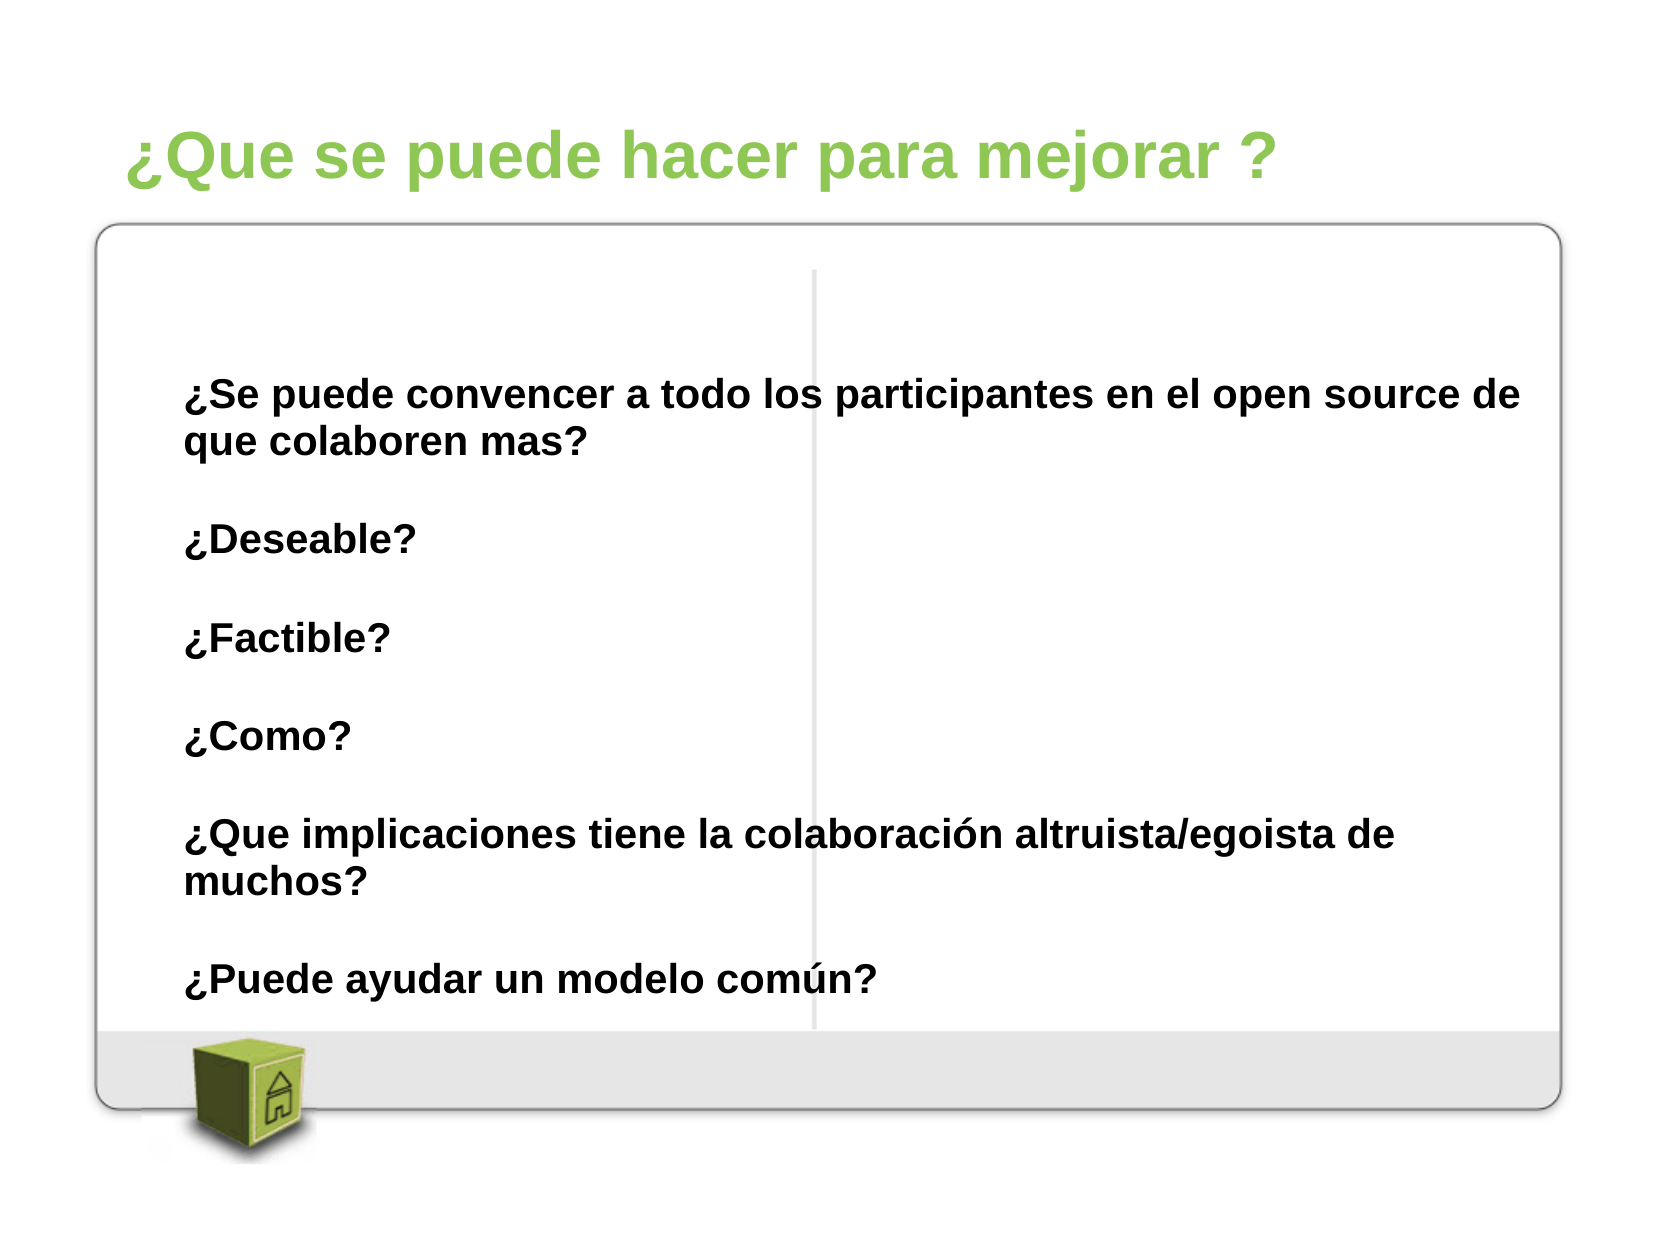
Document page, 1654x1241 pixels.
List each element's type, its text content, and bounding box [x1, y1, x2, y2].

text_box ¿Que se puede hacer para mejorar ? [118, 100, 1536, 200]
text_box ¿Se puede convencer a todo los participantes en el open source de que colaboren mas? ¿Deseable? ¿Factible? ¿Como? ¿Que implicaciones tiene la colaboración altruista/egoista de muchos? ¿Puede ayudar un modelo común? [177, 871, 1536, 1010]
picture [29, 29, 1630, 1230]
